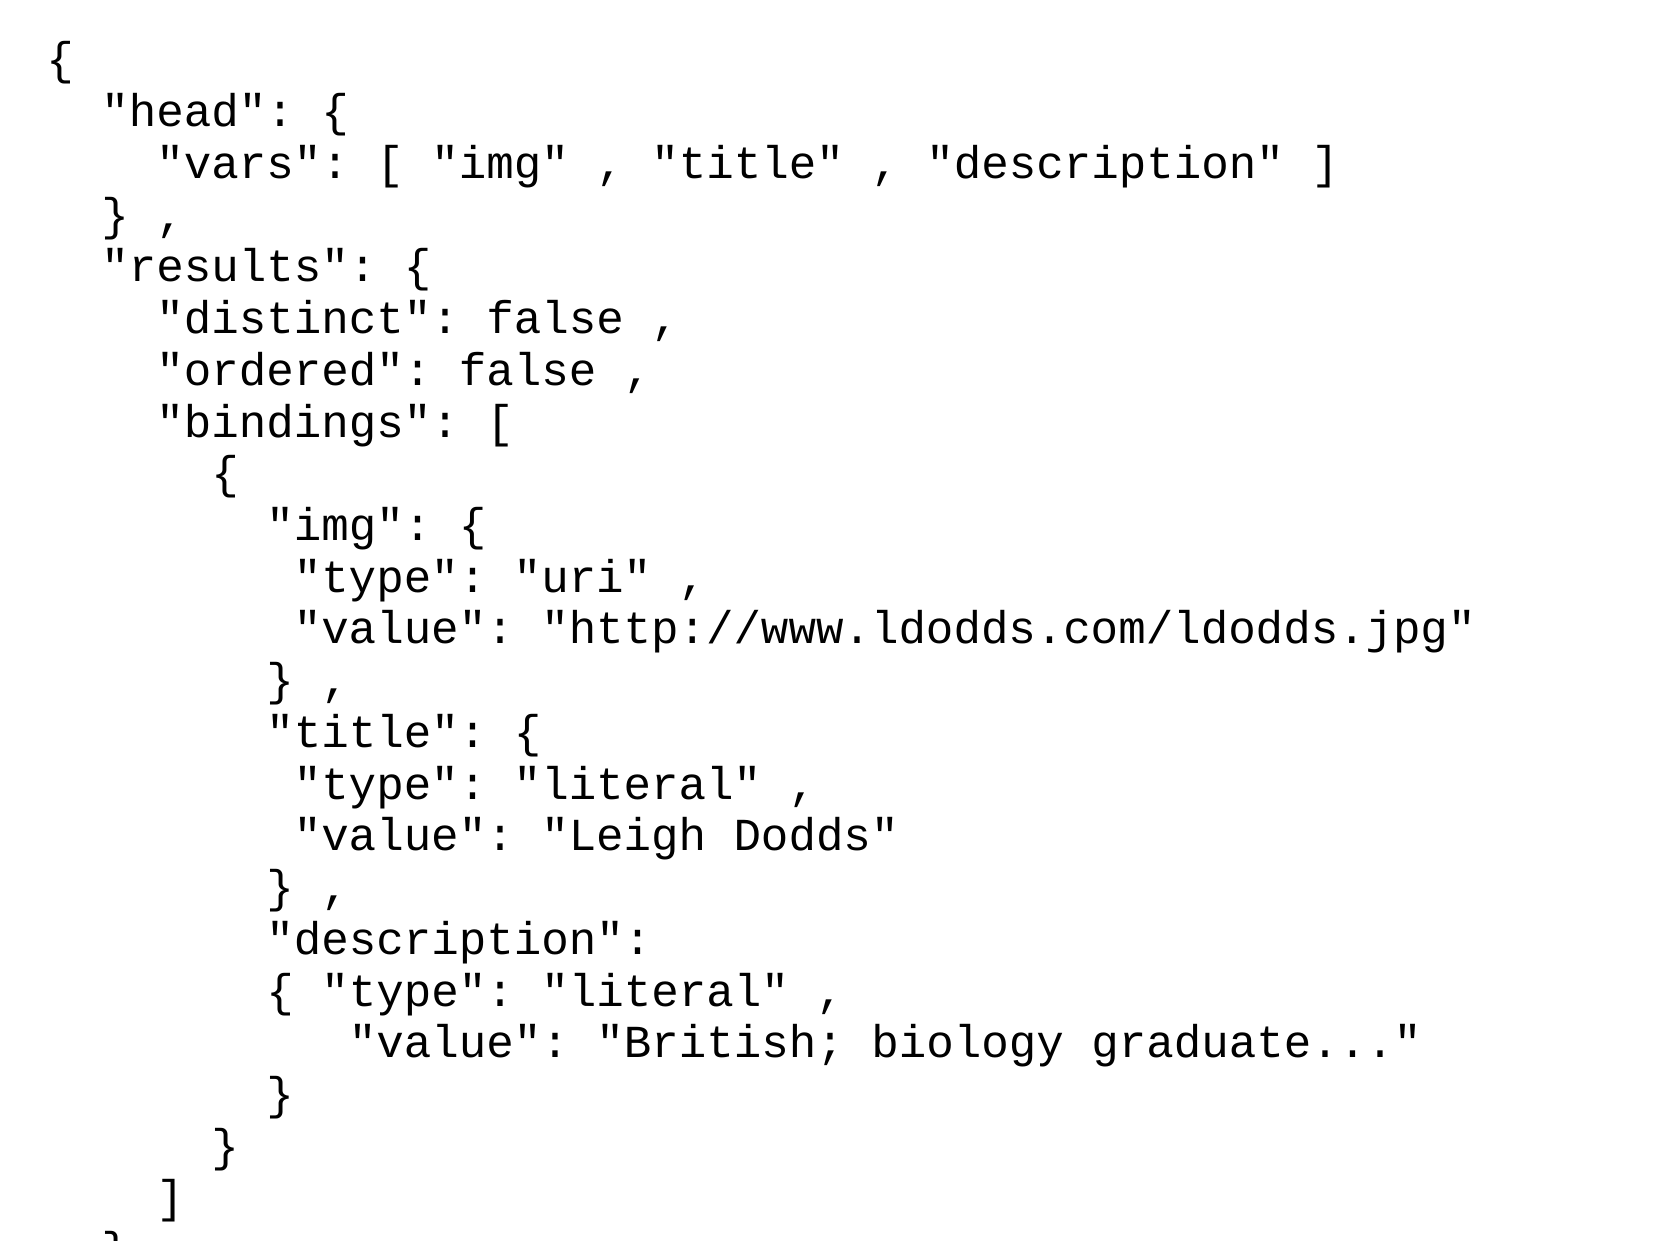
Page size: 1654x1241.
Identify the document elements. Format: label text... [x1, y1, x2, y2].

text_box { "head": { "vars": [ "img" , "title" , "description" ] } , "results": { "distinct": false , "ordered": false , "bindings": [ { "img": { "type": "uri" , "value": "http://www.ldodds.com/ldodds.jpg" } , "title": { "type": "literal" , "value": "Leigh Dodds" } , "description": { "type": "literal" , "value": "British; biology graduate..." } } ] } } [31, 29, 1625, 1241]
